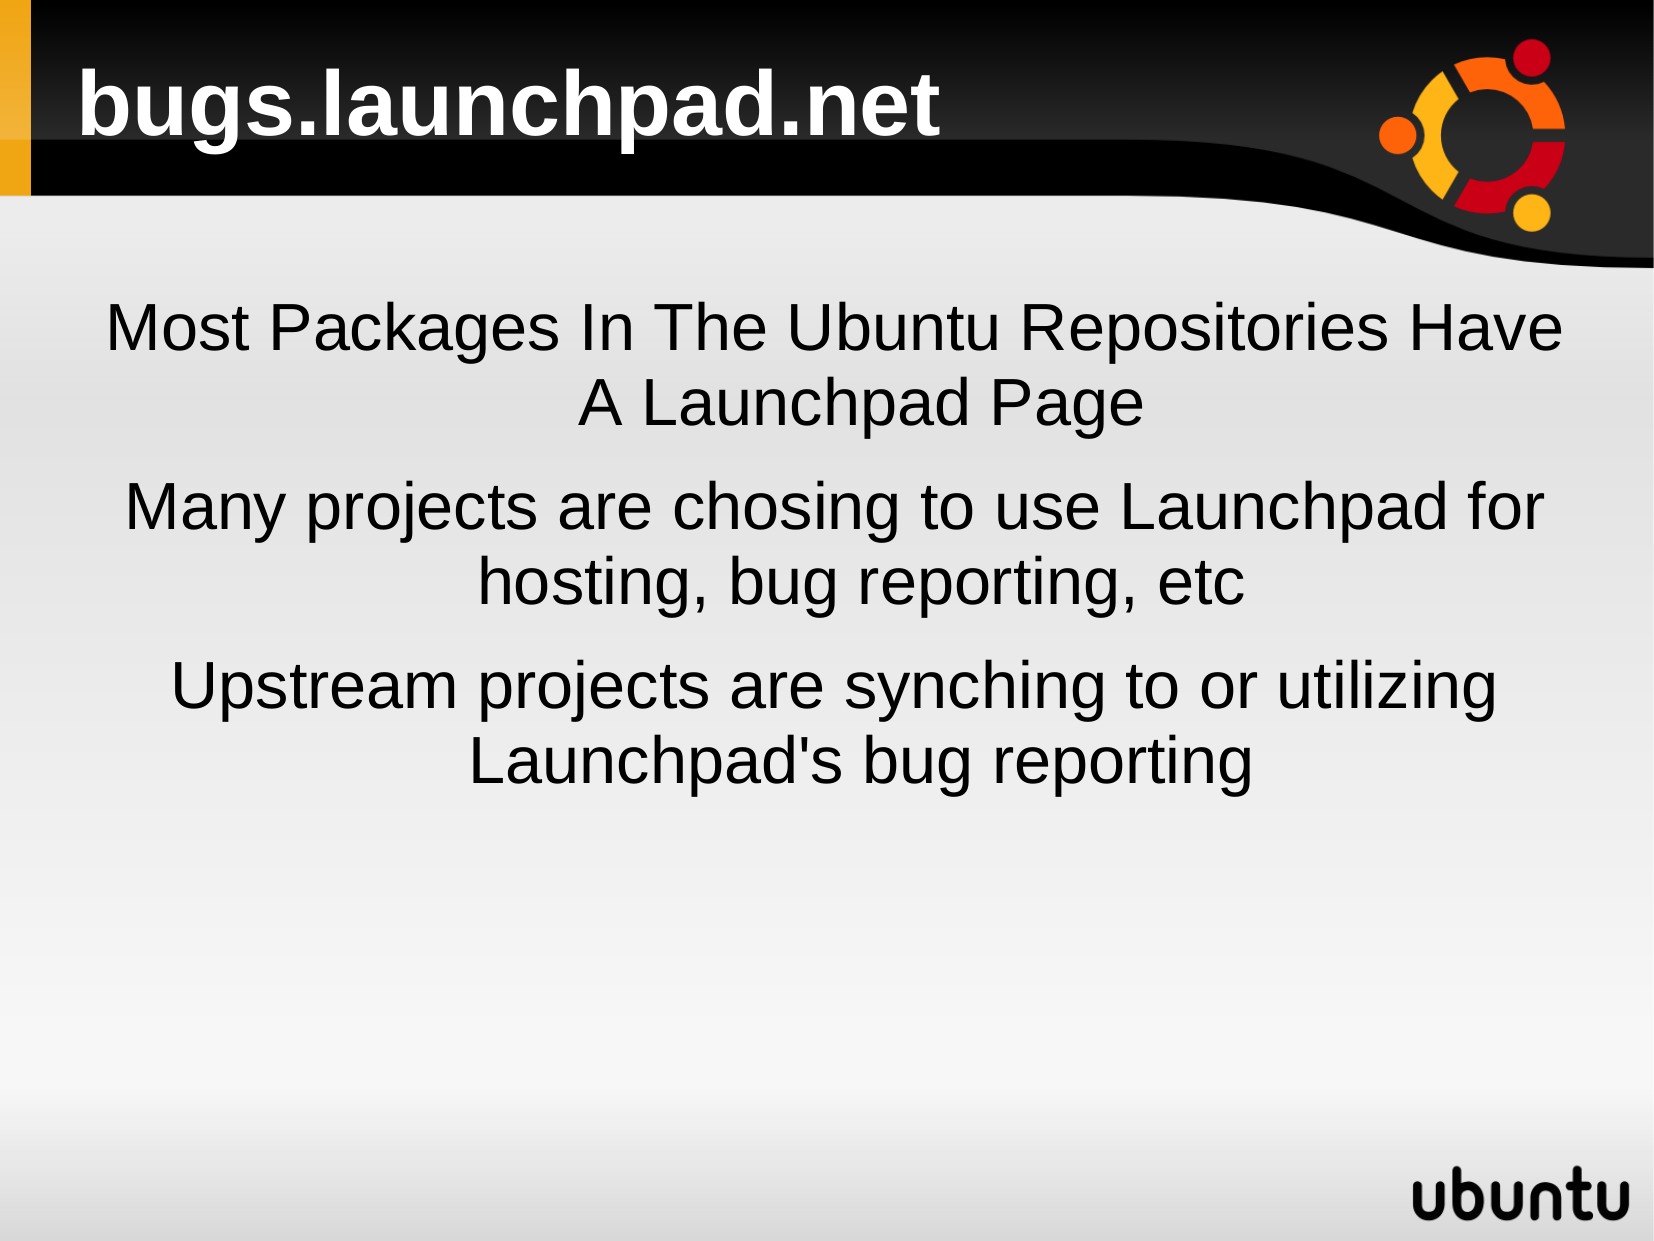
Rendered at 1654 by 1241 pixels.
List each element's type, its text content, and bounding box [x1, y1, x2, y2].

list Most Packages In The Ubuntu Repositories Have A Launchpad Page Many projects are chosing to use Launchpad for hosting, bug reporting, etc Upstream projects are synching to or utilizing Launchpad's bug reporting [82, 290, 1571, 1109]
title bugs.launchpad.net [76, 0, 1565, 208]
picture [0, 0, 1654, 1241]
